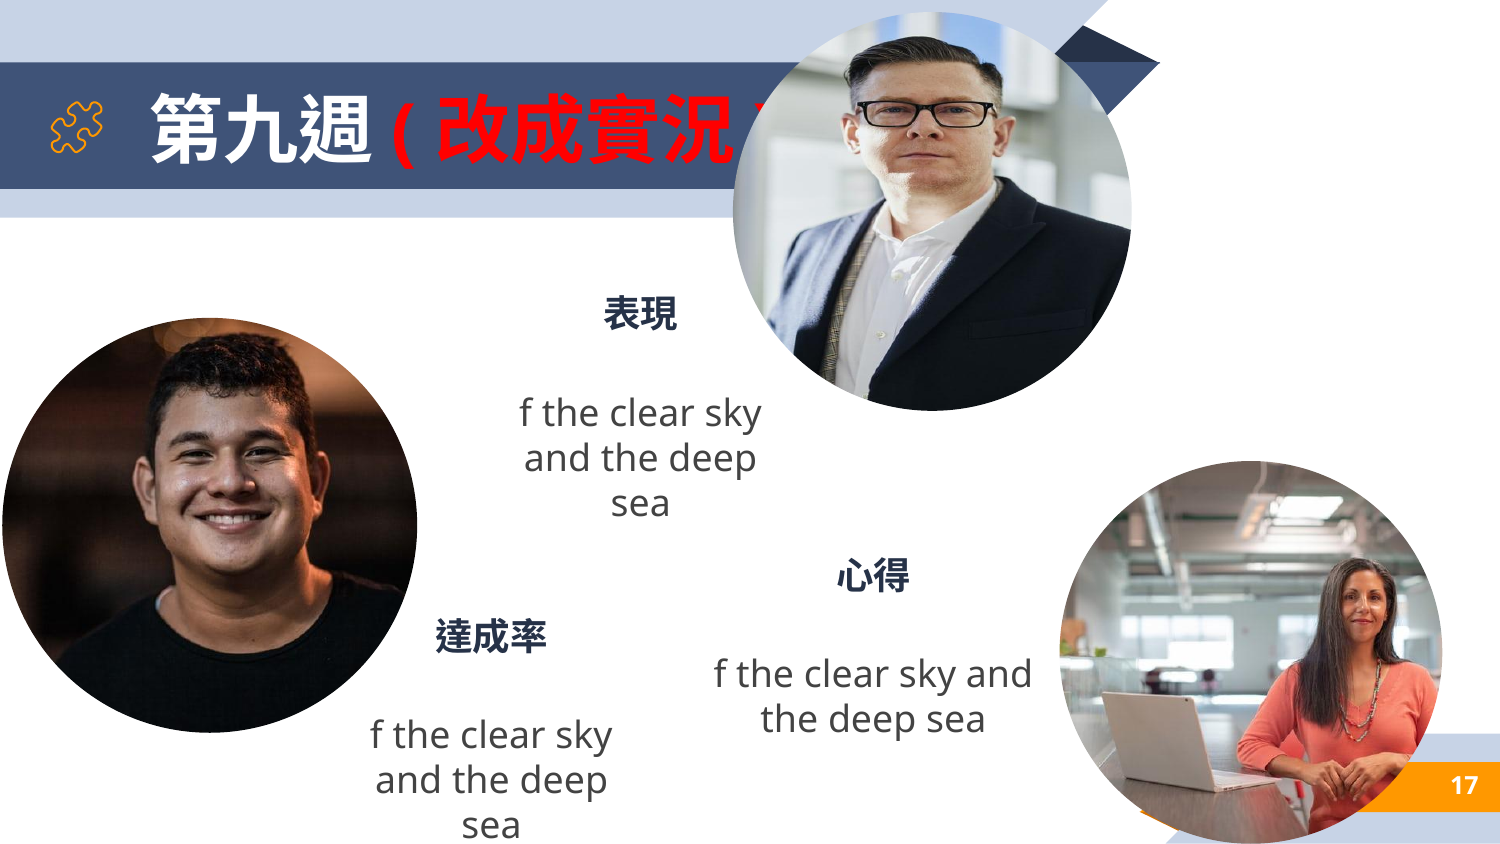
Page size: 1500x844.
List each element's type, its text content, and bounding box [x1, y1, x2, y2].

text_box [732, 11, 1132, 411]
text_box 達成率 f the clear sky and the deep sea [369, 612, 614, 733]
text_box [1059, 461, 1443, 844]
text_box [2, 317, 418, 733]
title 第九週(改成實況) [133, 64, 796, 190]
text_box 心得 f the clear sky and the deep sea [699, 552, 1048, 673]
text_box 表現 f the clear sky and the deep sea [518, 290, 763, 411]
slide_number <編號> [1357, 760, 1494, 813]
